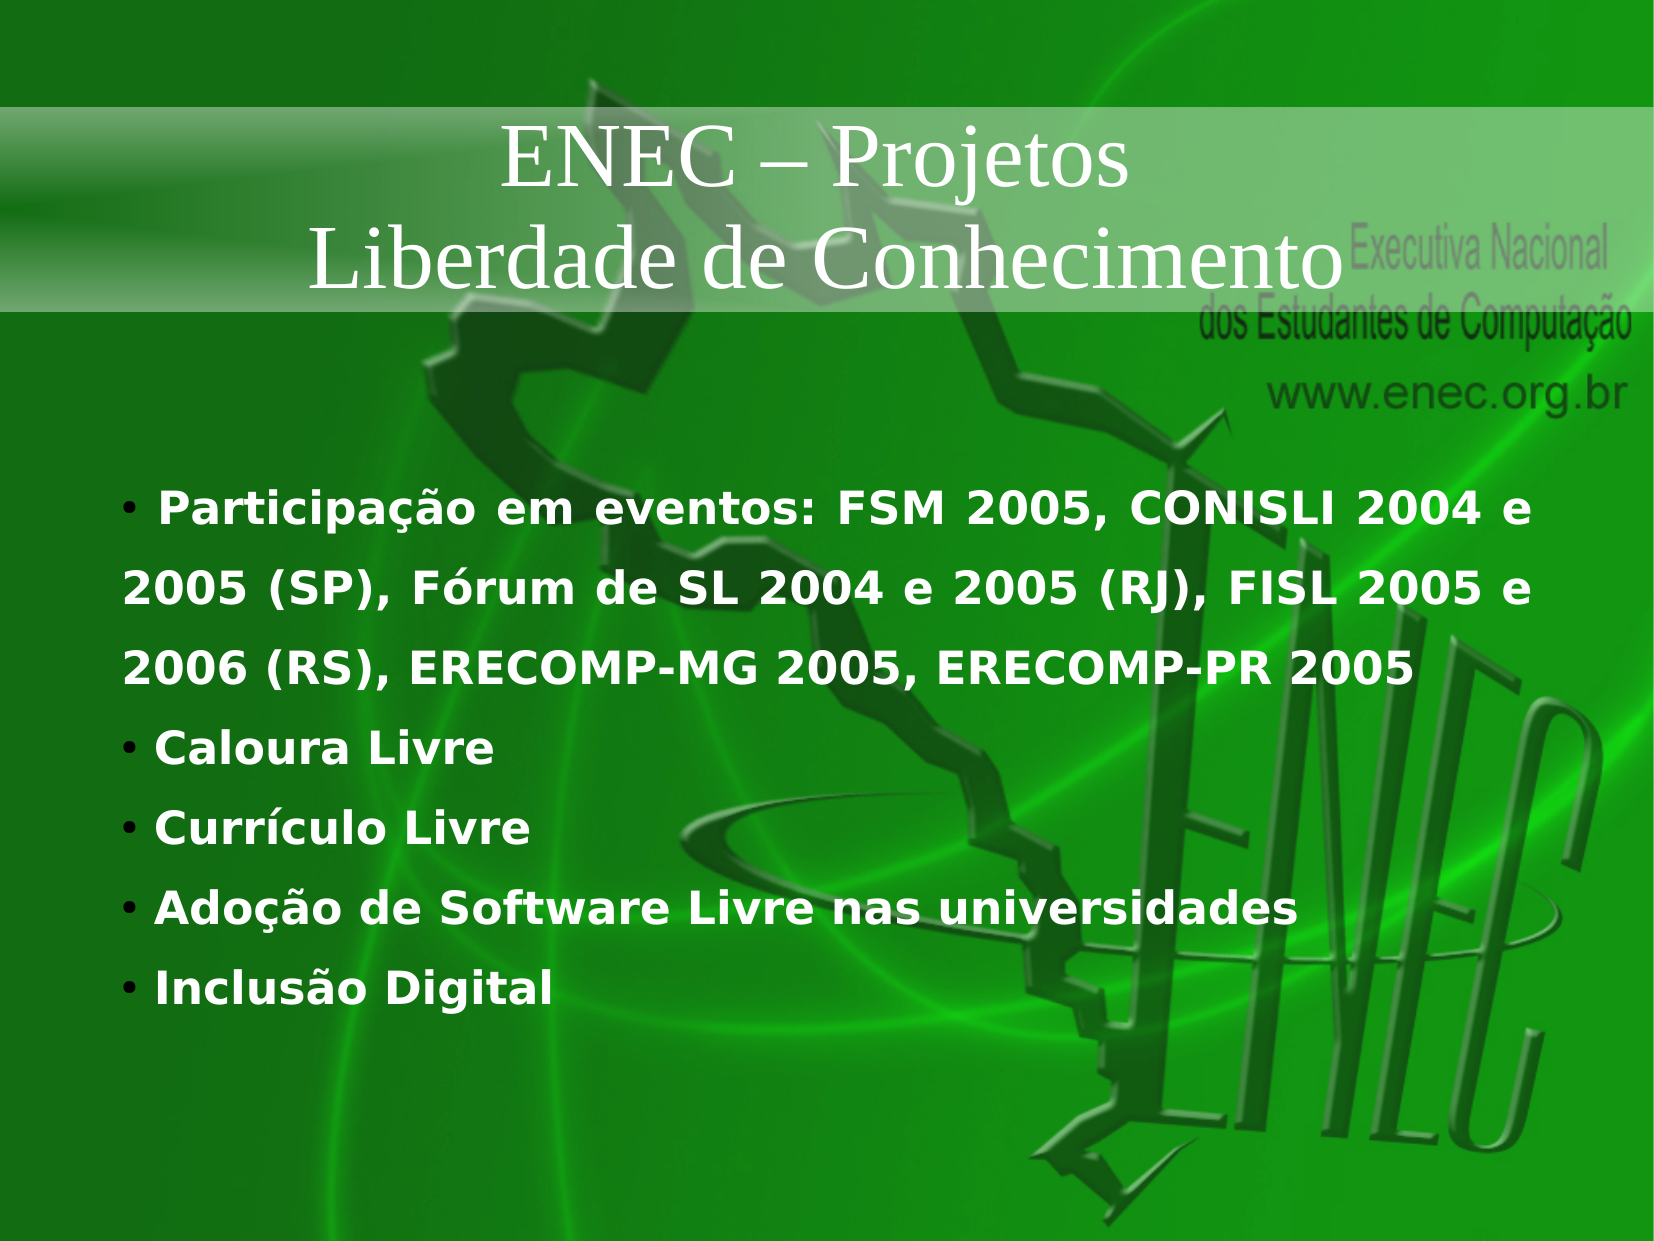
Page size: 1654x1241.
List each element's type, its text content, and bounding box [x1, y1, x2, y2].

title ENEC – Projetos Liberdade de Conhecimento [121, 95, 1534, 318]
subtitle Participação em eventos: FSM 2005, CONISLI 2004 e 2005 (SP), Fórum de SL 2004 e 2005 (RJ), FISL 2005 e 2006 (RS), ERECOMP-MG 2005, ERECOMP-PR 2005 Caloura Livre Currículo Livre Adoção de Software Livre nas universidades Inclusão Digital [121, 344, 1534, 1127]
